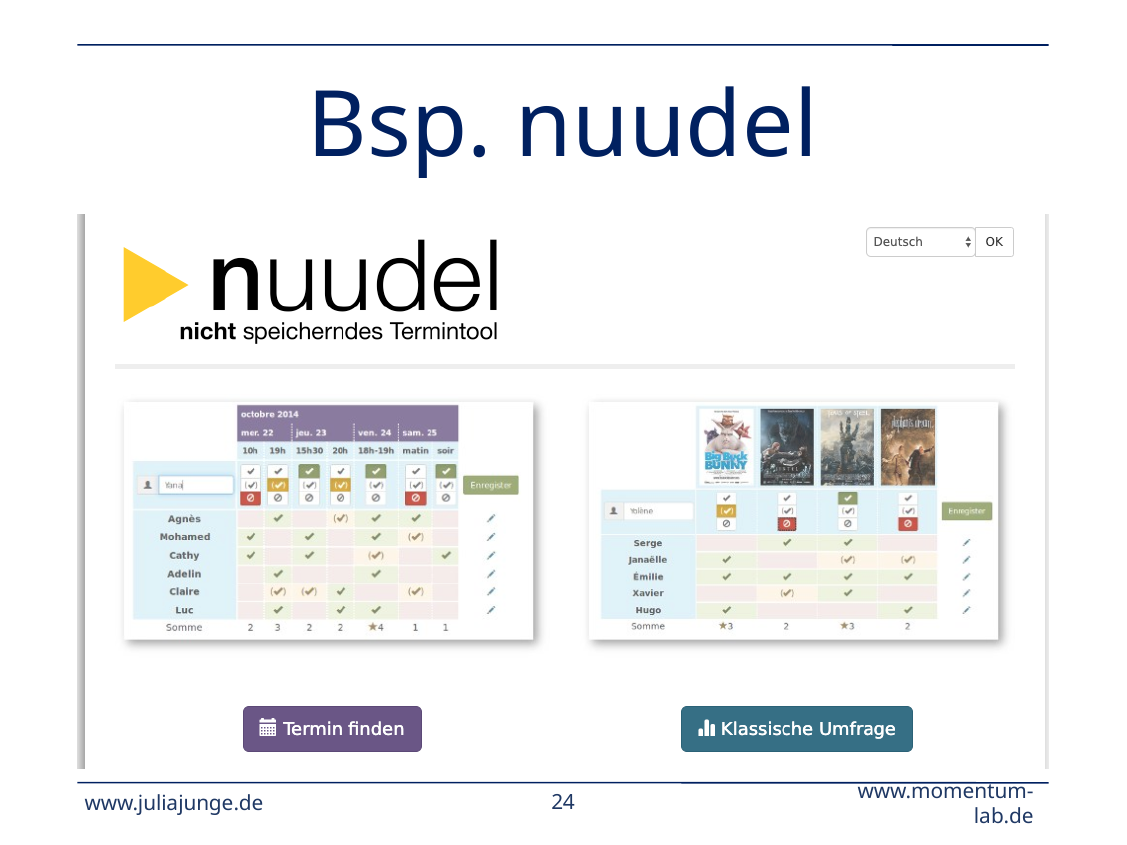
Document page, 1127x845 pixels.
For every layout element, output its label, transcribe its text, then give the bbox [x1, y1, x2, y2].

picture [77, 214, 1049, 769]
title Bsp. nuudel [77, 44, 1049, 209]
slide_number www.momentum-lab.de [795, 780, 1049, 825]
slide_number www.juliajunge.de [69, 780, 331, 825]
slide_number <number> [436, 780, 690, 825]
